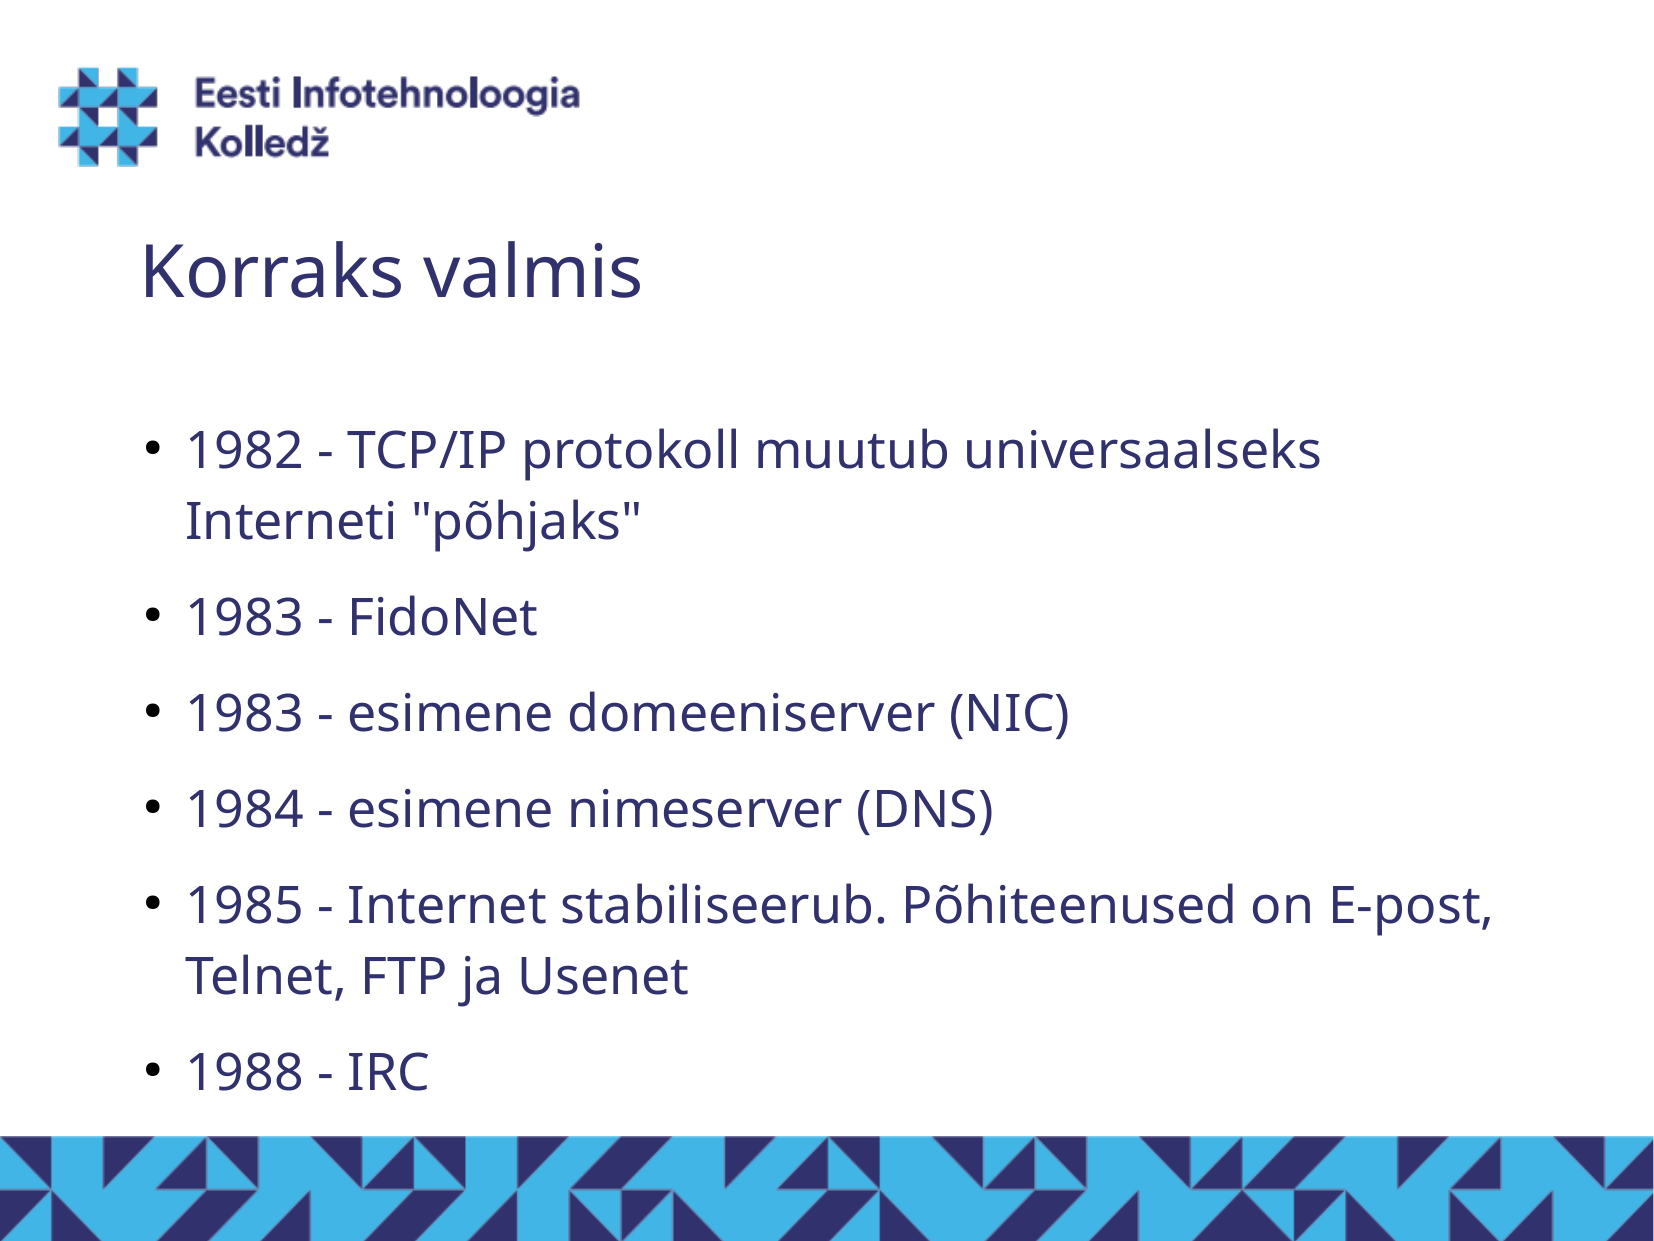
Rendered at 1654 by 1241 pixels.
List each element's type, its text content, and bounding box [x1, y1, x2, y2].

title Korraks valmis [139, 165, 1548, 372]
list 1982 - TCP/IP protokoll muutub universaalseks Interneti "põhjaks" 1983 - FidoNet 1983 - esimene domeeniserver (NIC) 1984 - esimene nimeserver (DNS) 1985 - Internet stabiliseerub. Põhiteenused on E-post, Telnet, FTP ja Usenet 1988 - IRC [129, 413, 1548, 1111]
